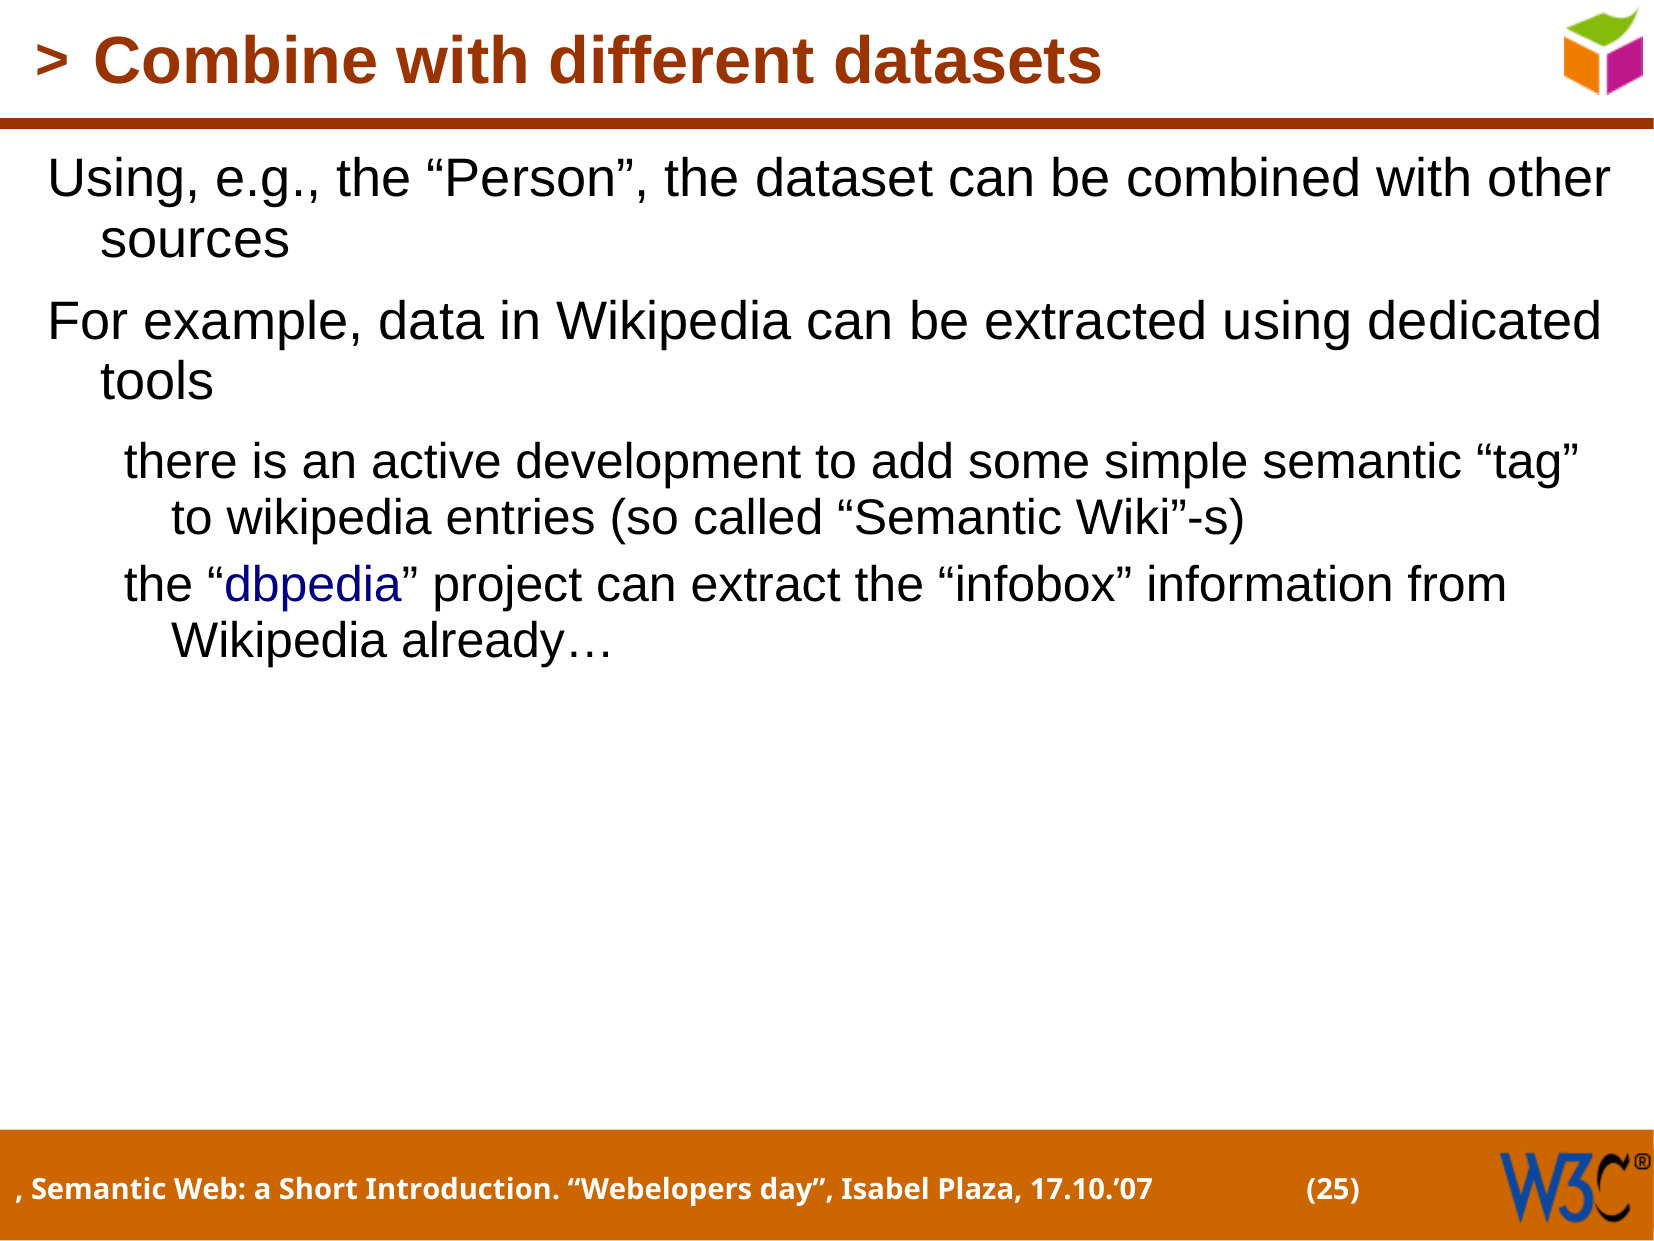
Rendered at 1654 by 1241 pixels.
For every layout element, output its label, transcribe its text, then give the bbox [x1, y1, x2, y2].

picture [1564, 5, 1643, 95]
list Using, e.g., the “Person”, the dataset can be combined with other sources For example, data in Wikipedia can be extracted using dedicated tools there is an active development to add some simple semantic “tag” to wikipedia entries (so called “Semantic Wiki”-s) the “dbpedia” project can extract the “infobox” information from Wikipedia already… [29, 147, 1624, 1119]
title Combine with different datasets [93, 7, 1493, 111]
picture [1495, 1149, 1654, 1228]
